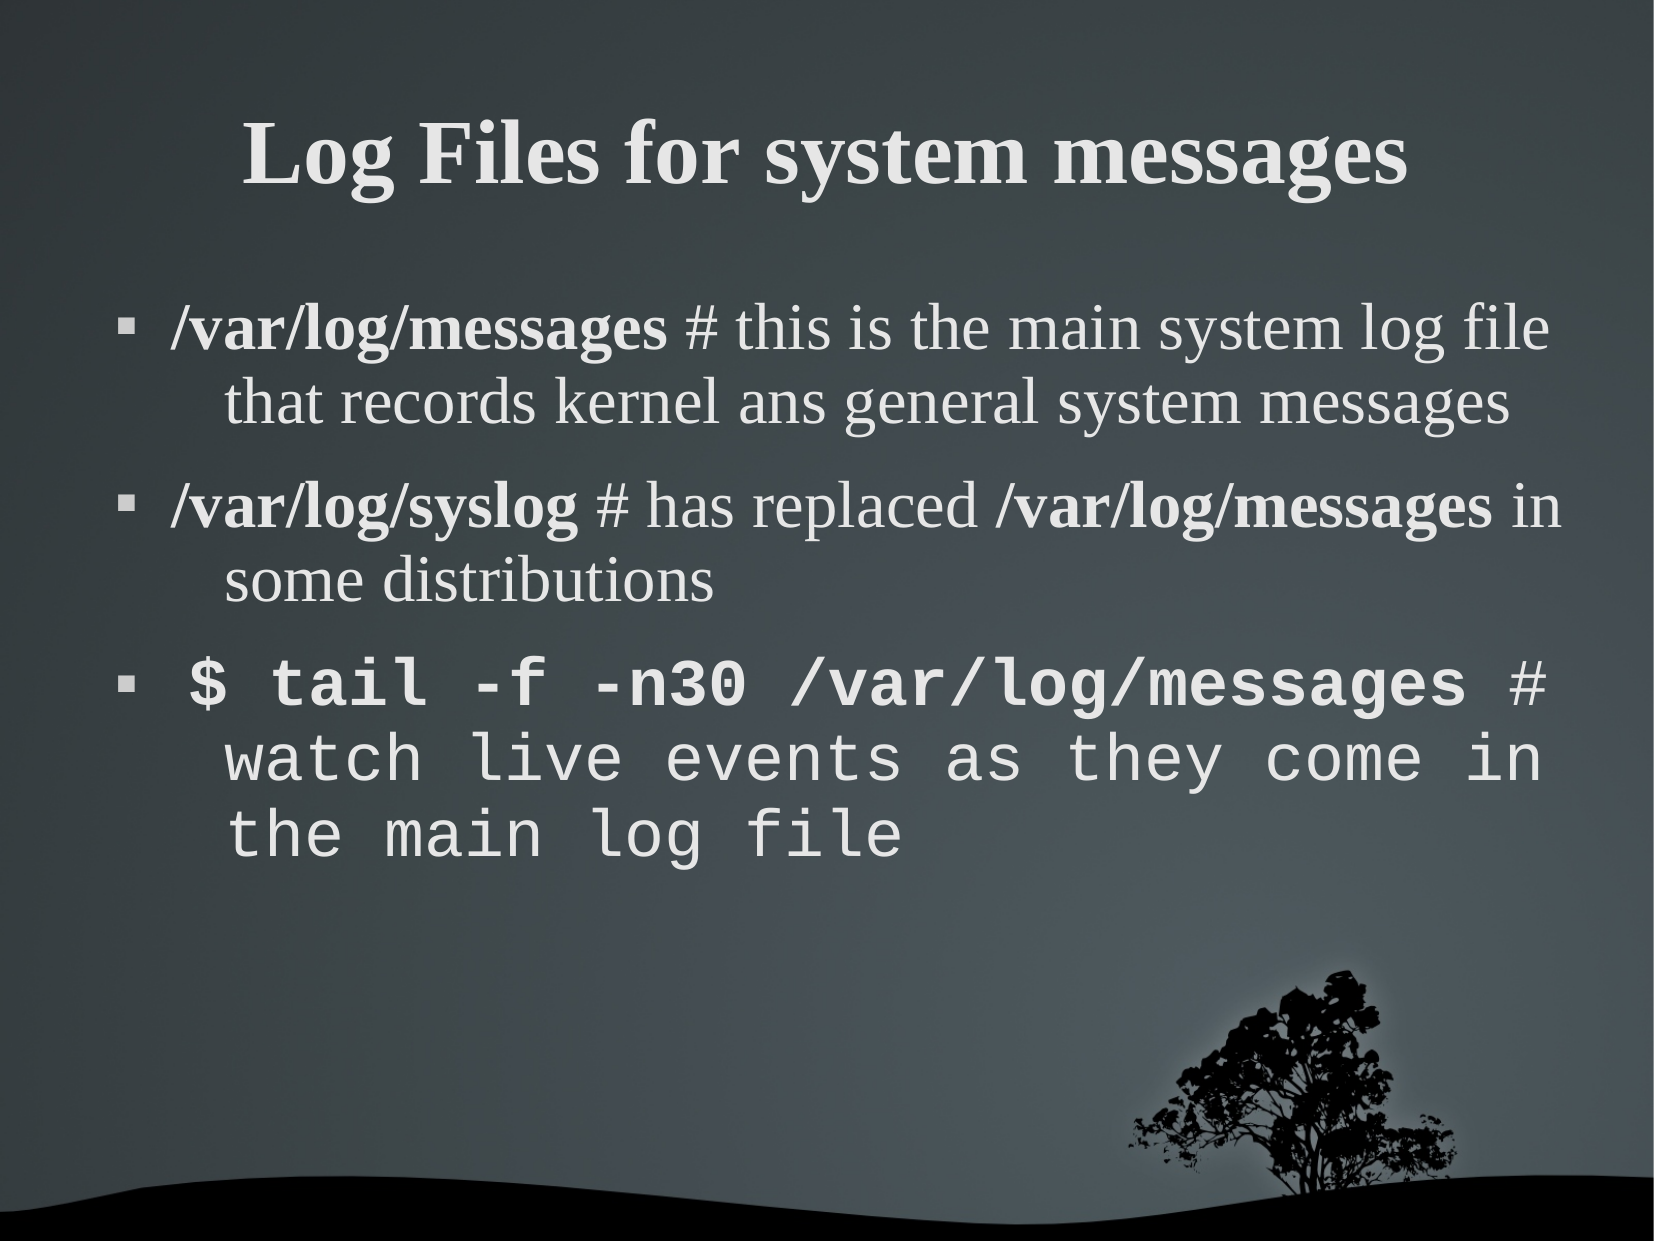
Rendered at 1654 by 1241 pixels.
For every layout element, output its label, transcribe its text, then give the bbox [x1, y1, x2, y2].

picture [0, 0, 1654, 1241]
title Log Files for system messages [82, 33, 1571, 273]
list /var/log/messages # this is the main system log file that records kernel ans general system messages /var/log/syslog # has replaced /var/log/messages in some distributions $ tail -f -n30 /var/log/messages # watch live events as they come in the main log file [82, 290, 1571, 1109]
